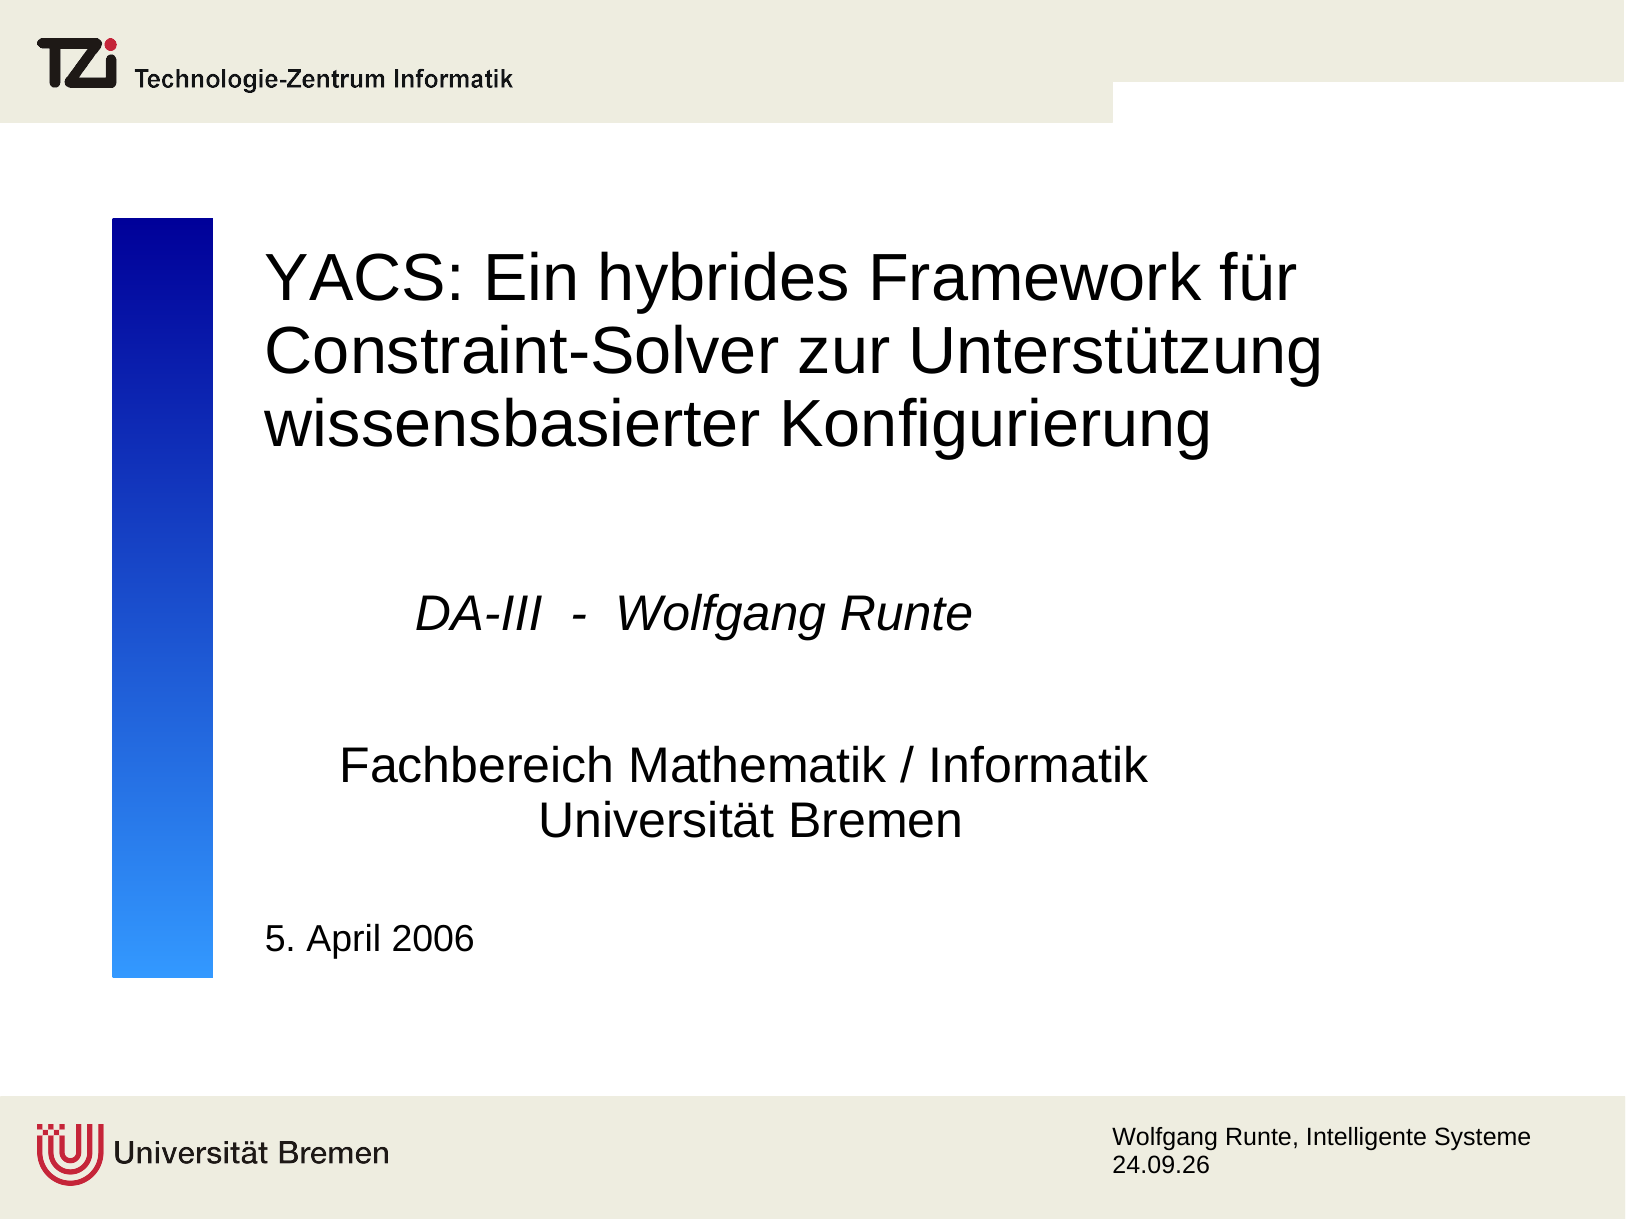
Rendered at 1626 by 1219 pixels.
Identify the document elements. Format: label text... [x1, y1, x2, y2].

subtitle Fachbereich Mathematik / Informatik Universität Bremen [249, 722, 1371, 856]
picture [37, 38, 513, 93]
title YACS: Ein hybrides Framework für Constraint-Solver zur Unterstützung wissensbasierter Konfigurierung [249, 233, 1513, 558]
text_box DA-III - Wolfgang Runte [249, 579, 1476, 655]
picture [37, 1124, 388, 1186]
